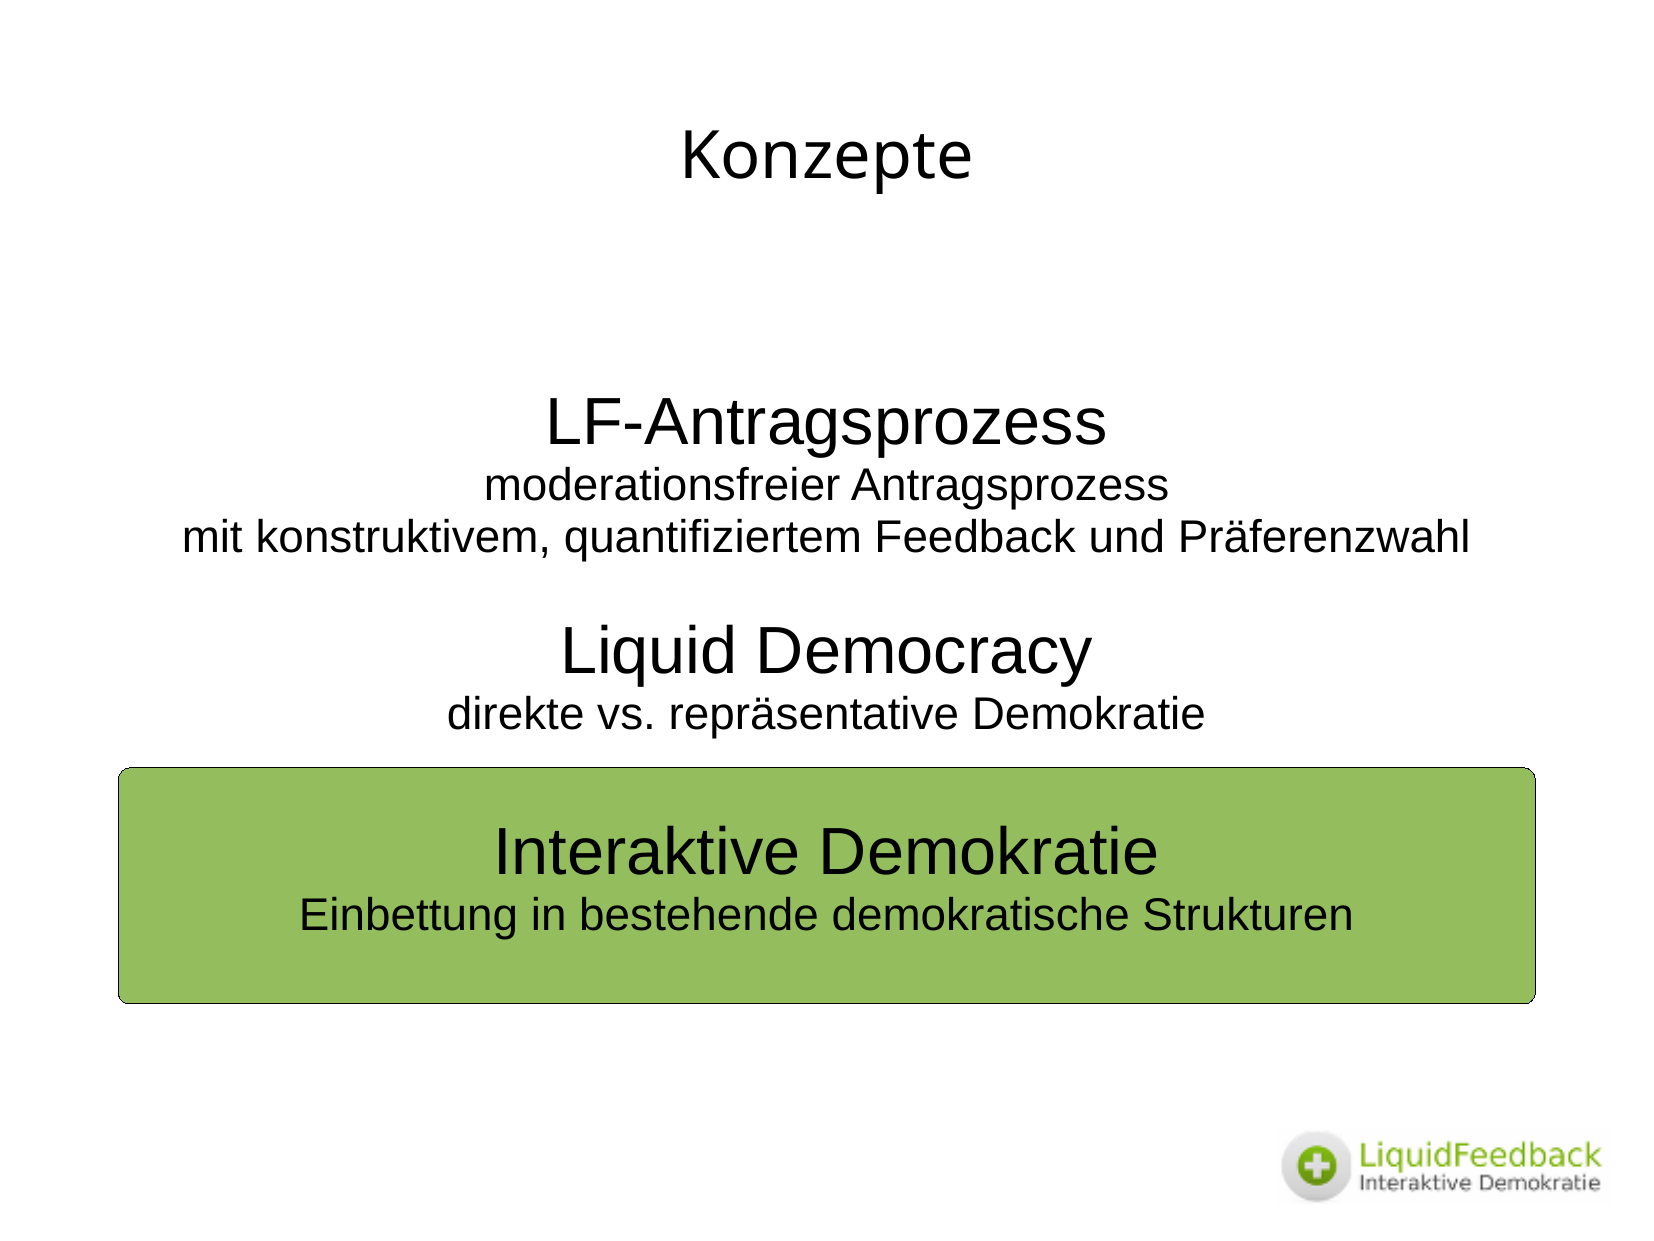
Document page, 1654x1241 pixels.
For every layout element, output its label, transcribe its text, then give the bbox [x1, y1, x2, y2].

title Konzepte [82, 49, 1571, 257]
subtitle LF-Antragsprozess moderationsfreier Antragsprozess mit konstruktivem, quantifiziertem Feedback und Präferenzwahl Liquid Democracy direkte vs. repräsentative Demokratie Interaktive Demokratie Einbettung in bestehende demokratische Strukturen [82, 290, 1571, 1109]
picture [1276, 1127, 1613, 1205]
